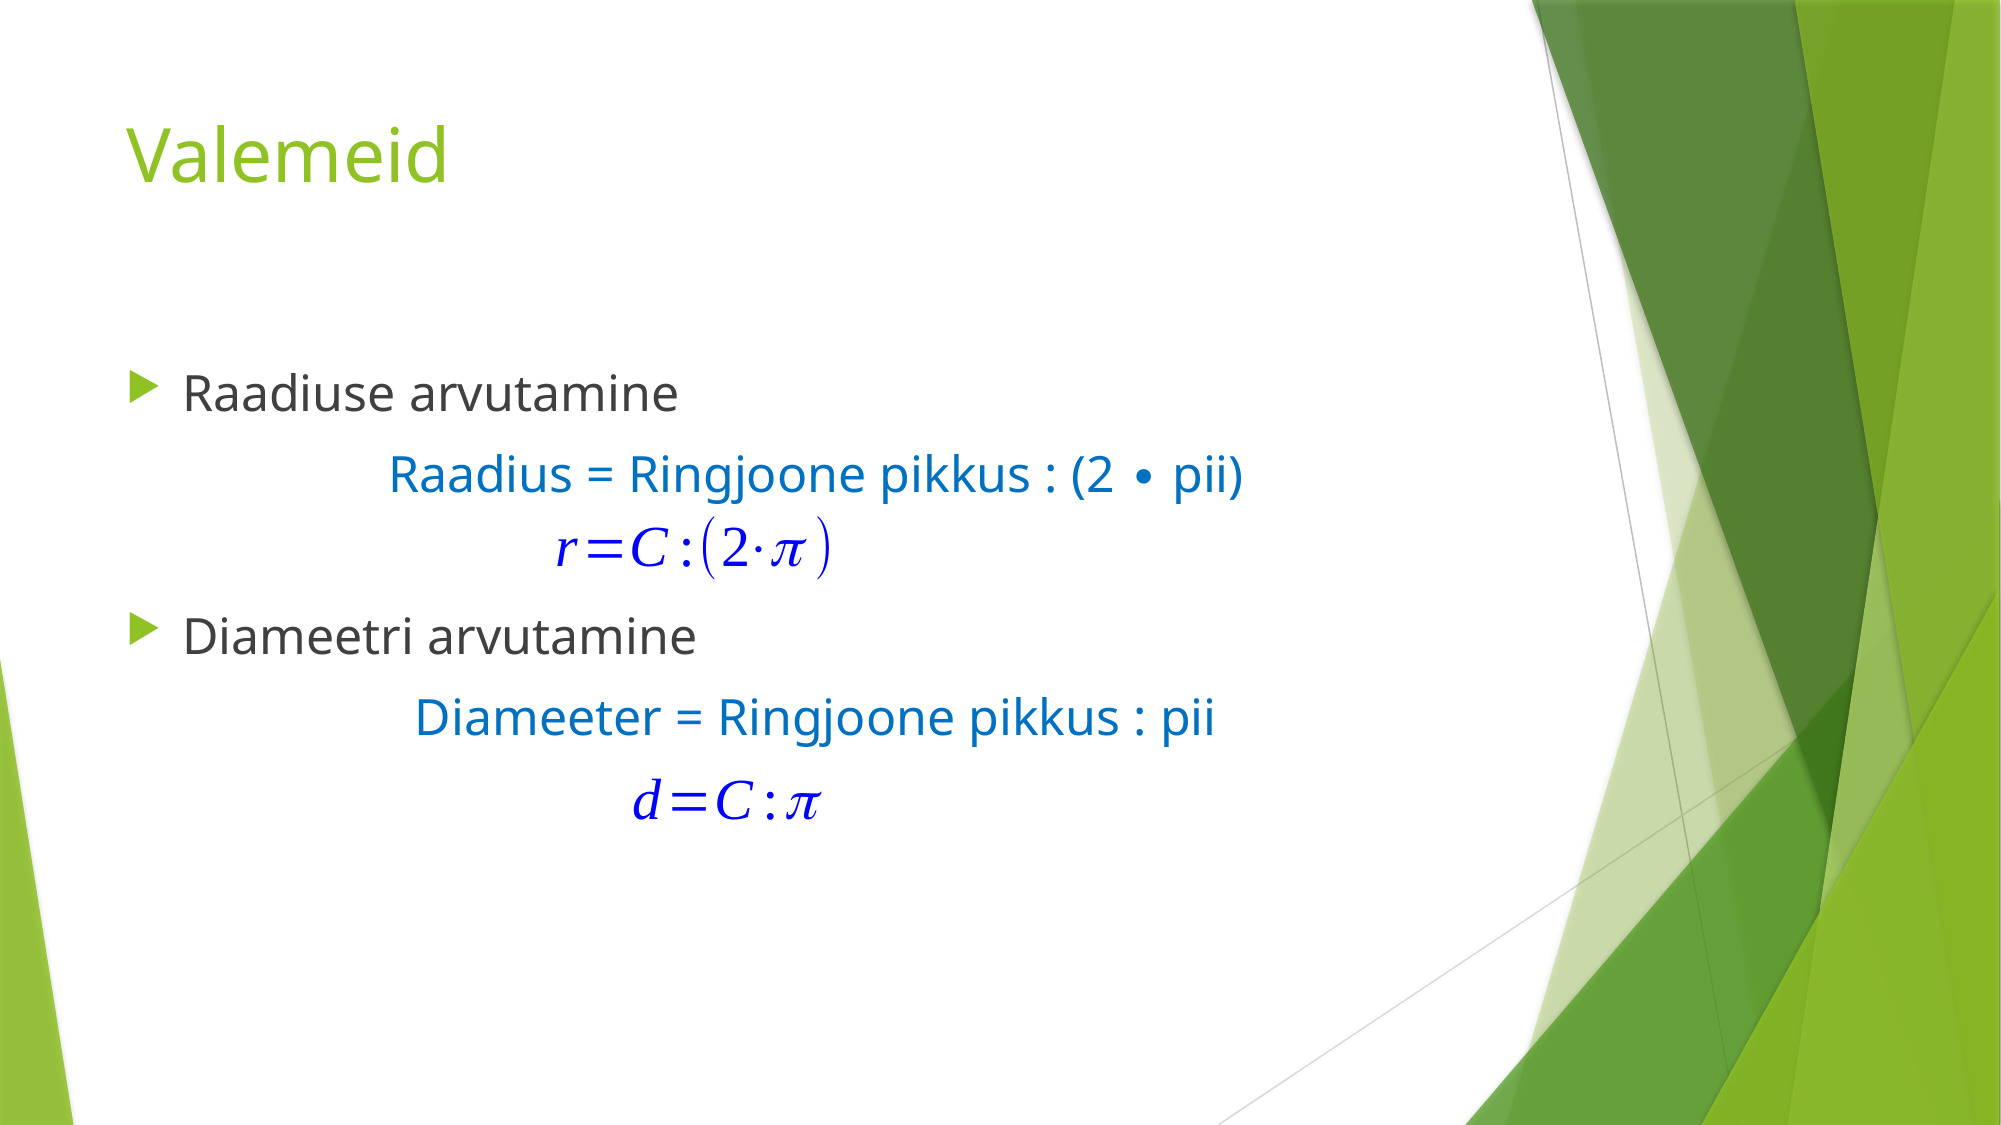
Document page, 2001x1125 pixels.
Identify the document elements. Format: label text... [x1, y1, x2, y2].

chart [549, 513, 841, 584]
list Raadiuse arvutamine Raadius = Ringjoone pikkus : (2 ∙ pii) Diameetri arvutamine Diameeter = Ringjoone pikkus : pii [111, 354, 1522, 992]
title Valemeid [111, 99, 1522, 317]
chart [625, 767, 834, 832]
